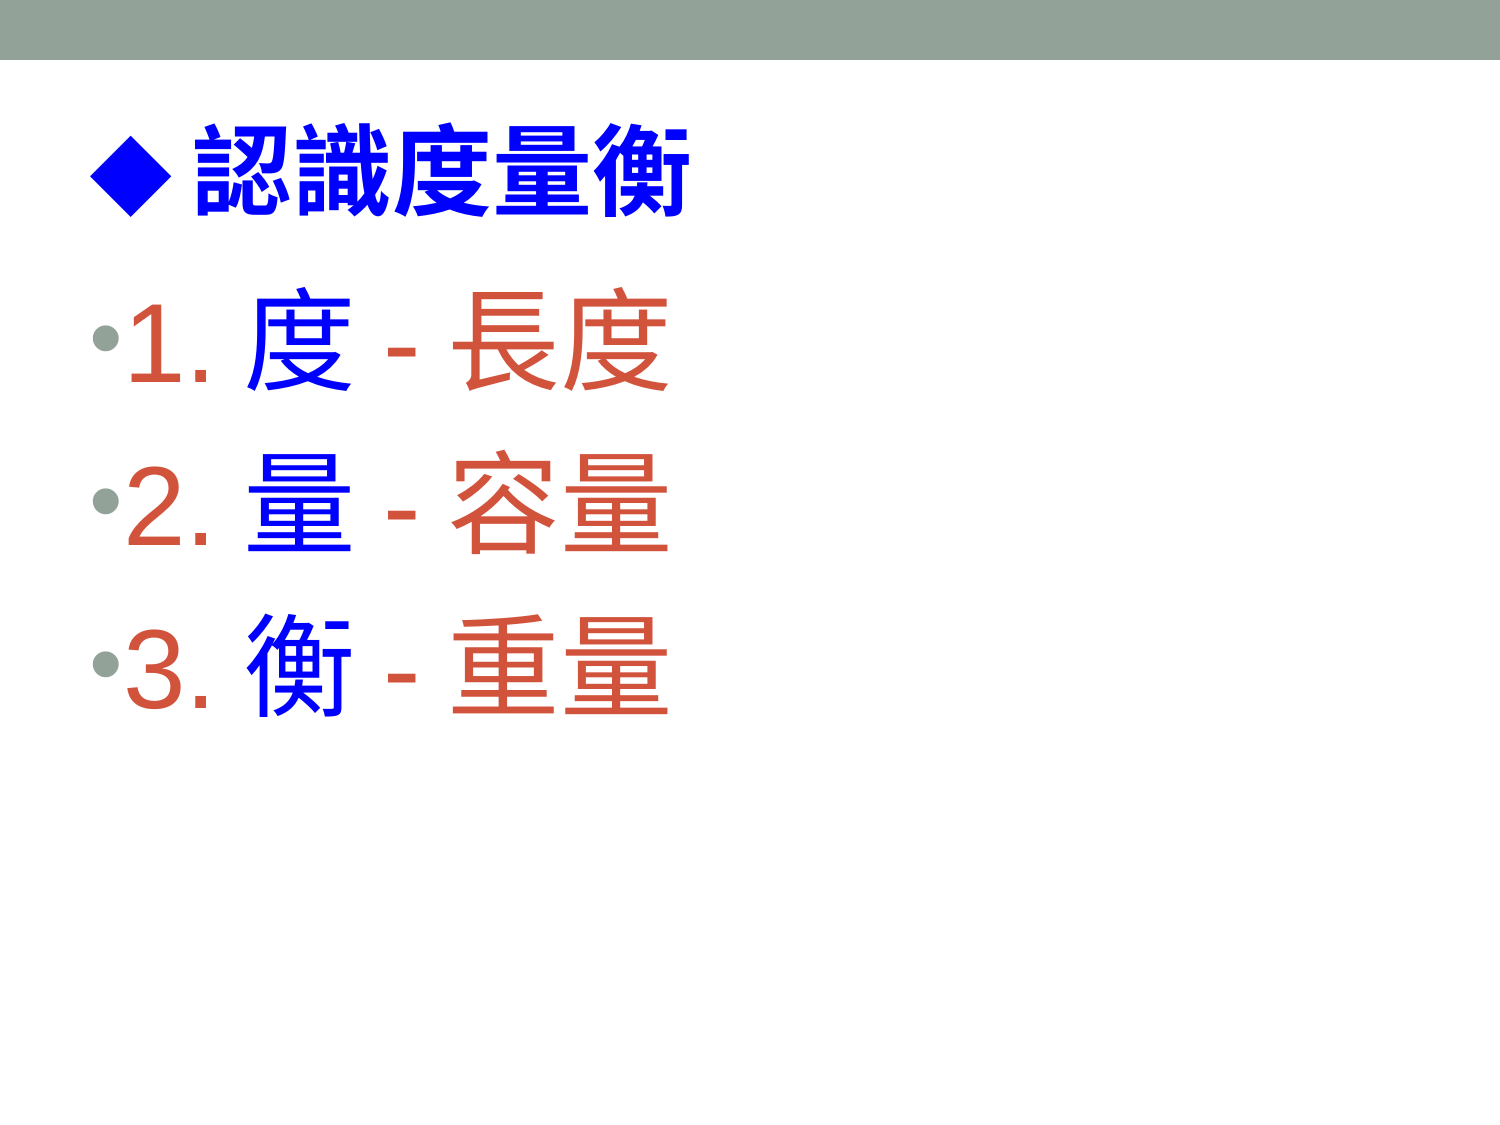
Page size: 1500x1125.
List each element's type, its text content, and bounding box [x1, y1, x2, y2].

title ◆認識度量衡 [75, 87, 1426, 250]
list 1.度-長度 2.量-容量 3.衡-重量 [75, 262, 1426, 1063]
